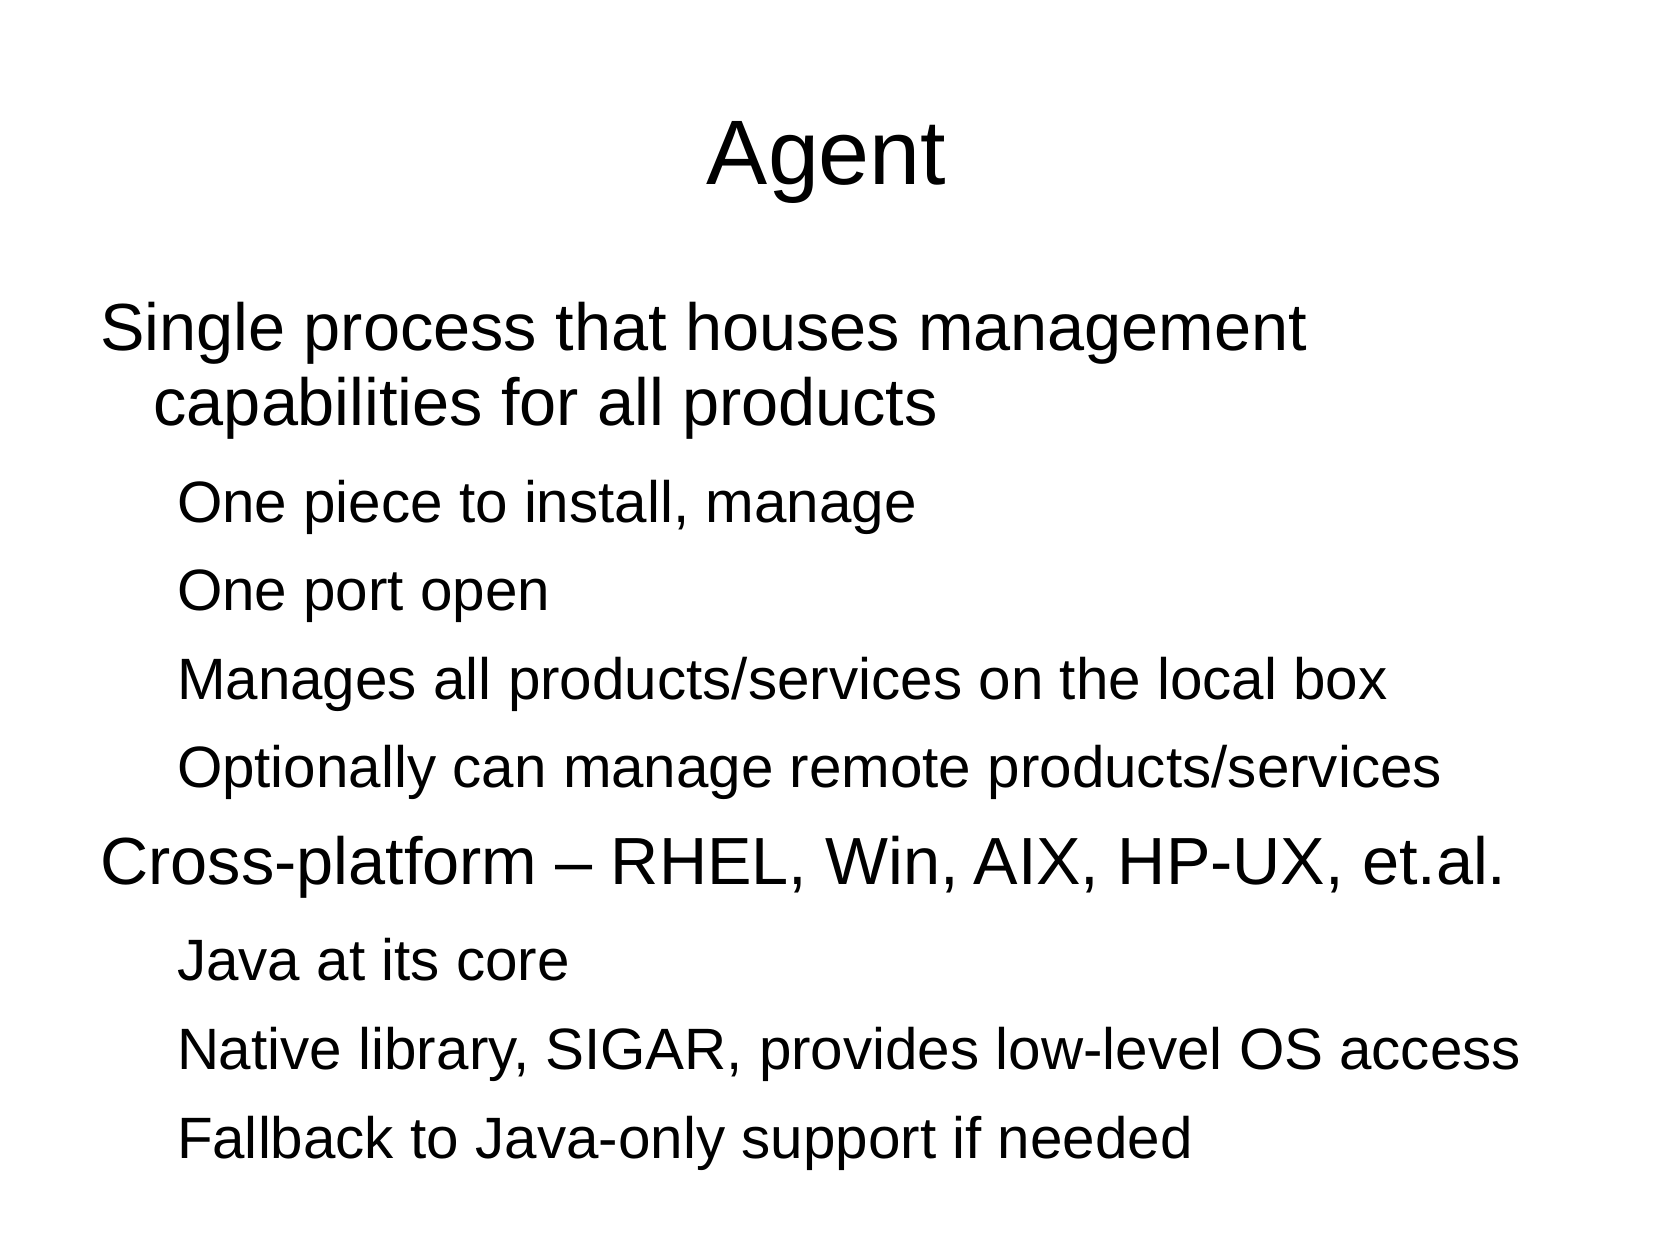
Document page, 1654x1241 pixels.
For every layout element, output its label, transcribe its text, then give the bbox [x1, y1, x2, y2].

title Agent [82, 49, 1571, 257]
list Single process that houses management capabilities for all products One piece to install, manage One port open Manages all products/services on the local box Optionally can manage remote products/services Cross-platform – RHEL, Win, AIX, HP-UX, et.al. Java at its core Native library, SIGAR, provides low-level OS access Fallback to Java-only support if needed [82, 290, 1571, 1169]
